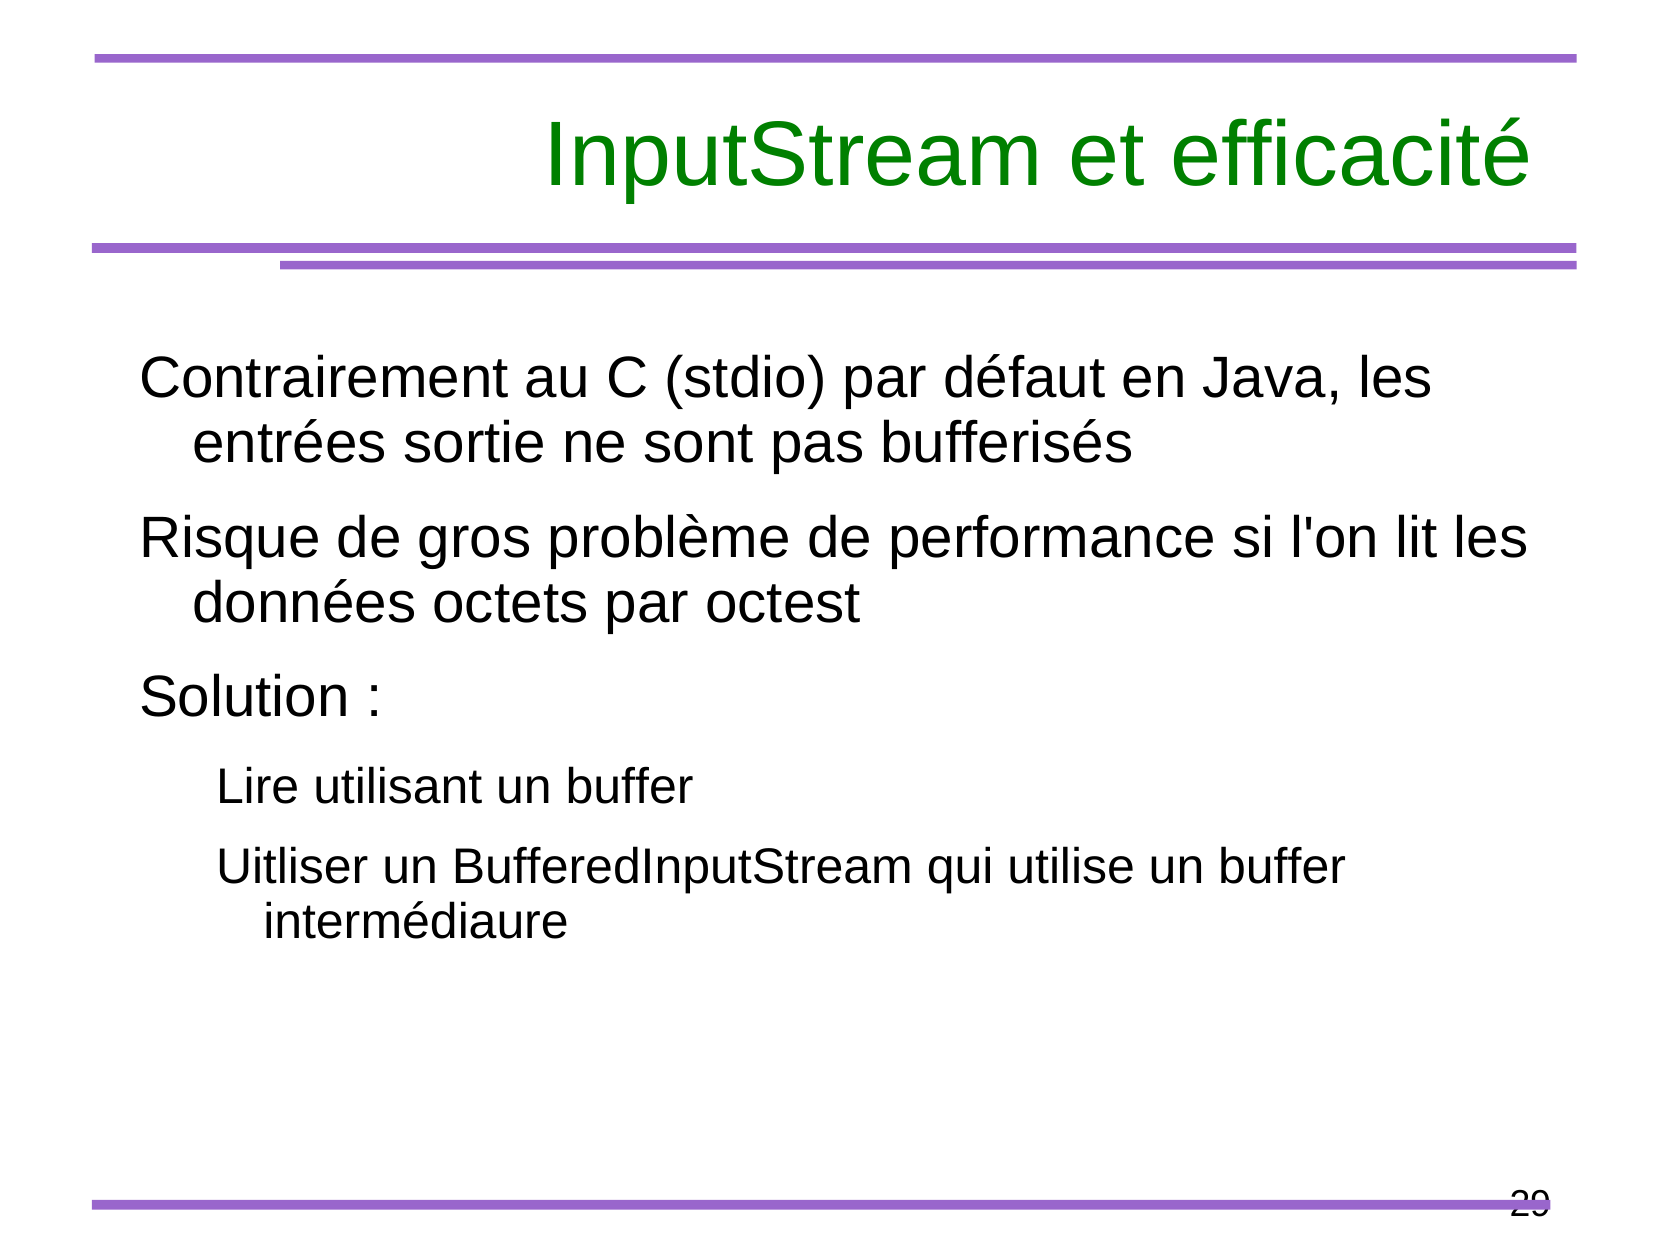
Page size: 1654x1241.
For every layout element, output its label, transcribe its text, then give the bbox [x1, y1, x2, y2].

list Contrairement au C (stdio) par défaut en Java, les entrées sortie ne sont pas bufferisés Risque de gros problème de performance si l'on lit les données octets par octest Solution : Lire utilisant un buffer Uitliser un BufferedInputStream qui utilise un buffer intermédiaure [121, 344, 1534, 1127]
title InputStream et efficacité [121, 49, 1534, 257]
